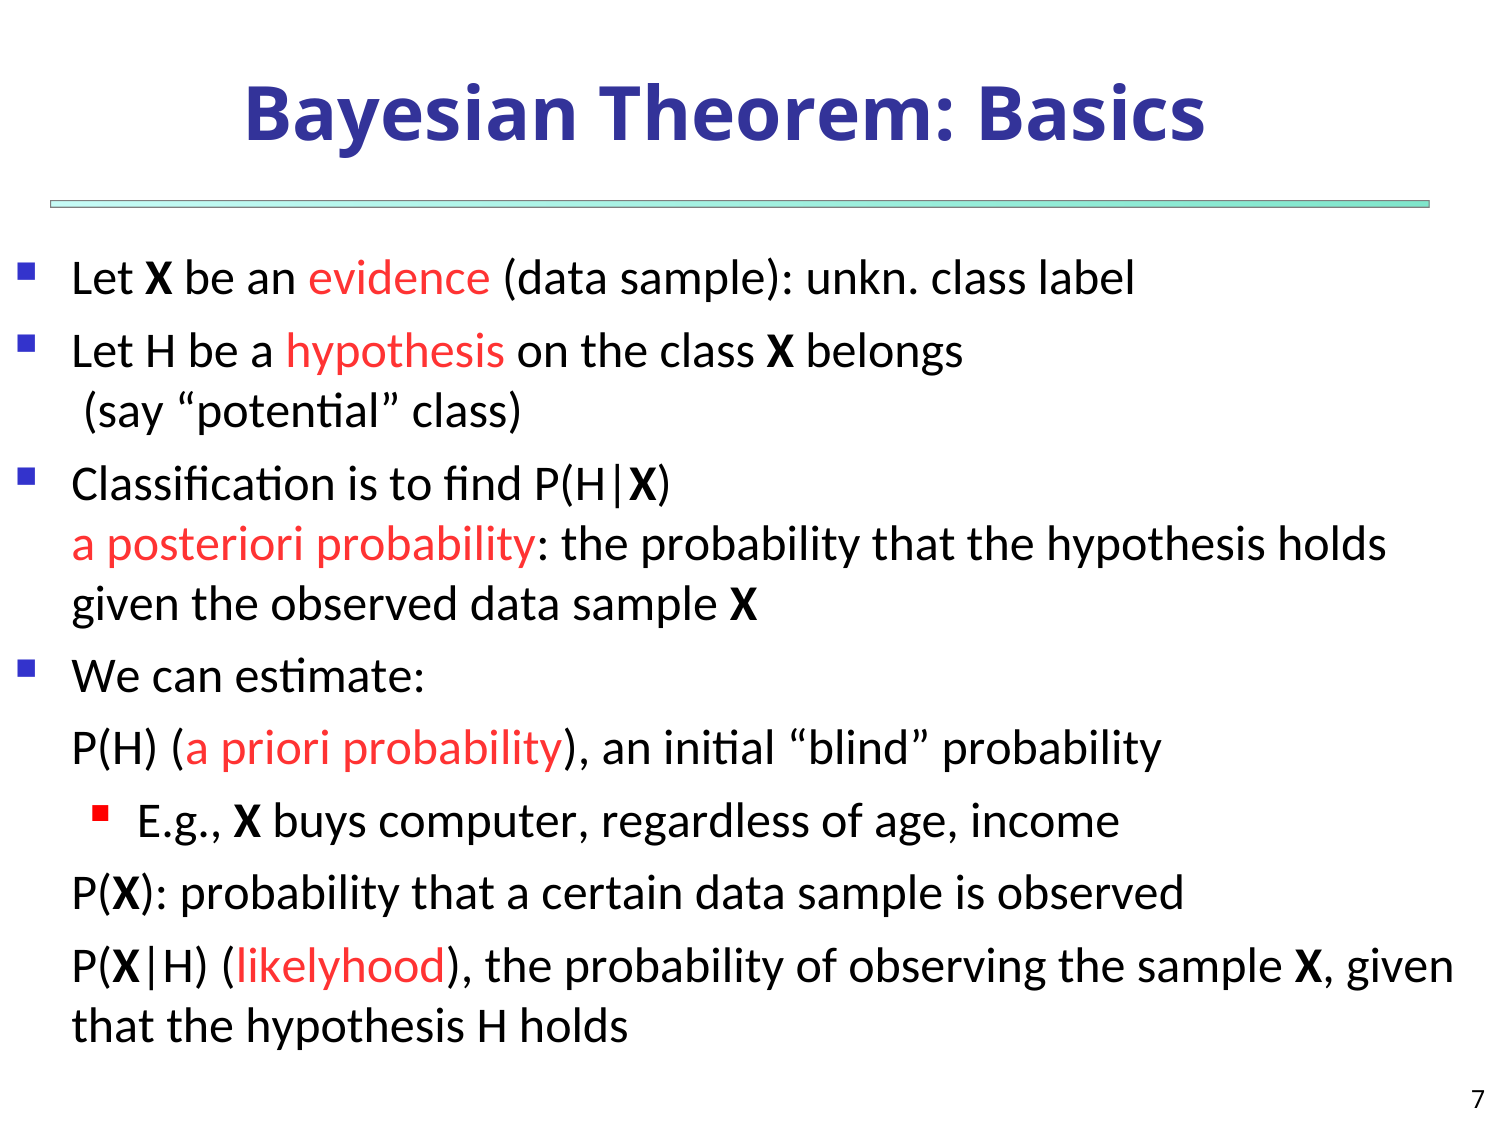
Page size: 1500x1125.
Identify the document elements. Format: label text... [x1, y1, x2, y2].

text_box <number> [1187, 1063, 1500, 1125]
list Let X be an evidence (data sample): unkn. class label Let H be a hypothesis on the class X belongs (say “potential” class) Classification is to find P(H|X) a posteriori probability: the probability that the hypothesis holds given the observed data sample X We can estimate: P(H) (a priori probability), an initial “blind” probability E.g., X buys computer, regardless of age, income P(X): probability that a certain data sample is observed P(X|H) (likelyhood), the probability of observing the sample X, given that the hypothesis H holds [0, 237, 1500, 1063]
title Bayesian Theorem: Basics [99, 37, 1350, 163]
